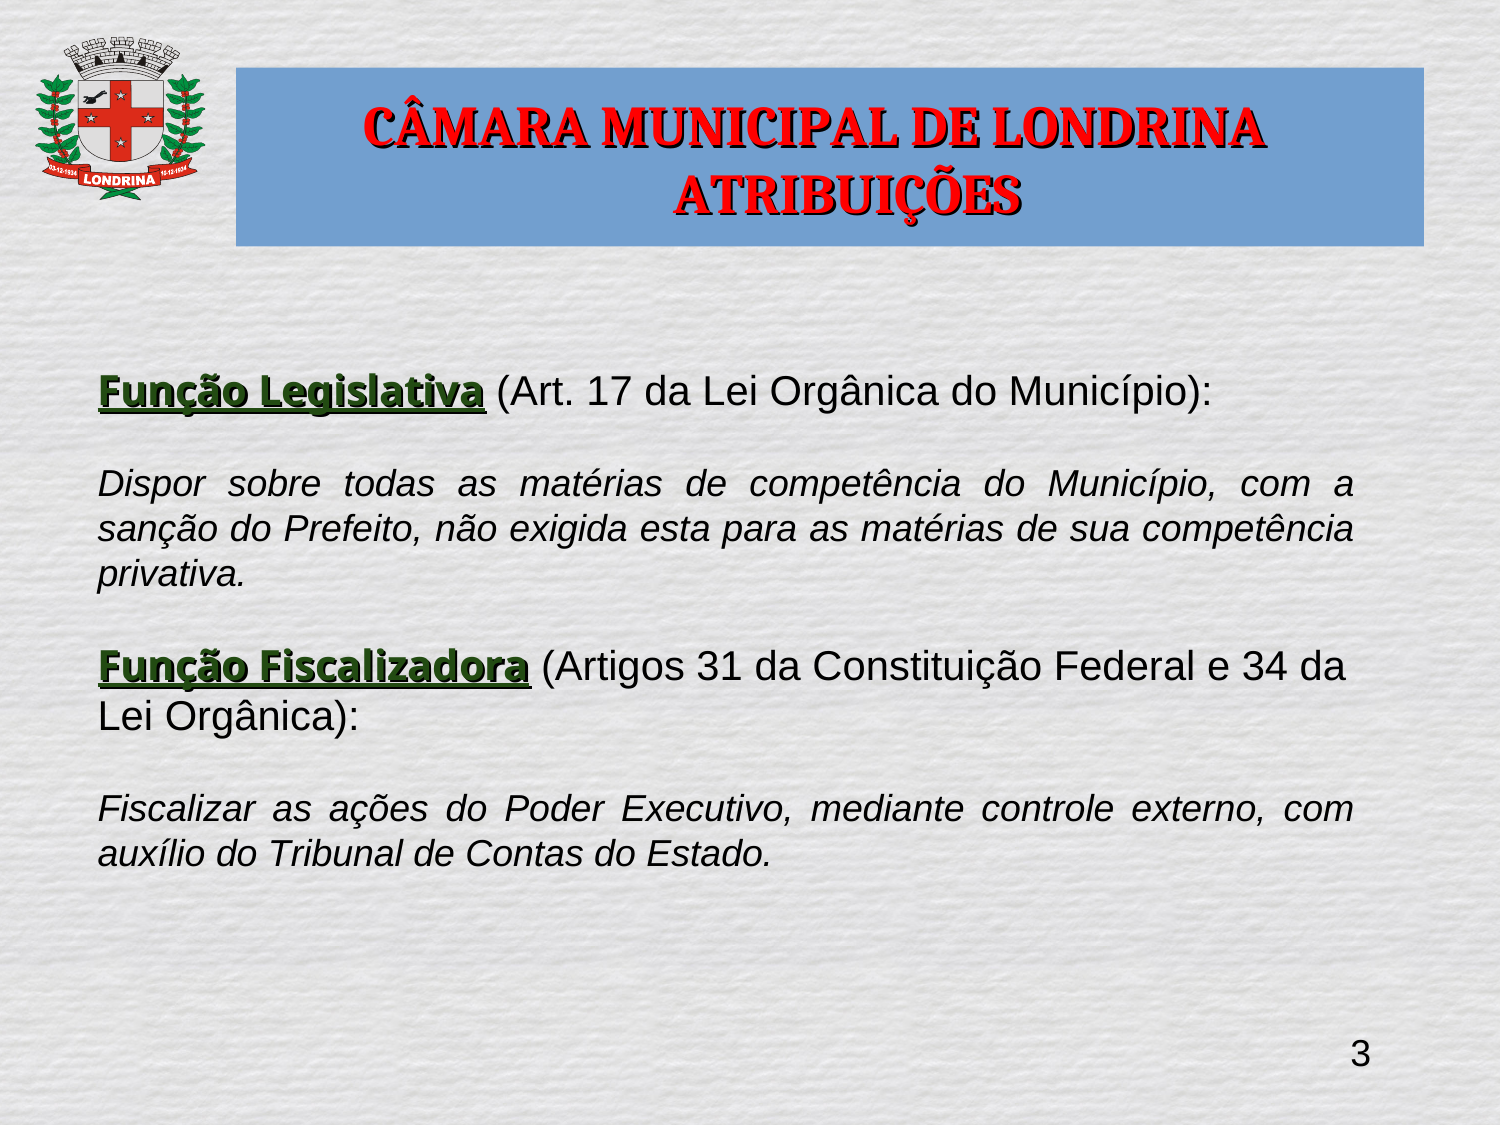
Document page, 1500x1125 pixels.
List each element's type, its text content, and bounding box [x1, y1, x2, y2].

text_box <número> [1335, 1021, 1500, 1092]
text_box Função Legislativa (Art. 17 da Lei Orgânica do Município): Dispor sobre todas as matérias de competência do Município, com a sanção do Prefeito, não exigida esta para as matérias de sua competência privativa. Função Fiscalizadora (Artigos 31 da Constituição Federal e 34 da Lei Orgânica): Fiscalizar as ações do Poder Executivo, mediante controle externo, com auxílio do Tribunal de Contas do Estado. [82, 212, 1370, 980]
text_box CÂMARA MUNICIPAL DE LONDRINA ATRIBUIÇÕES [236, 67, 1424, 247]
picture [0, 0, 1500, 1125]
